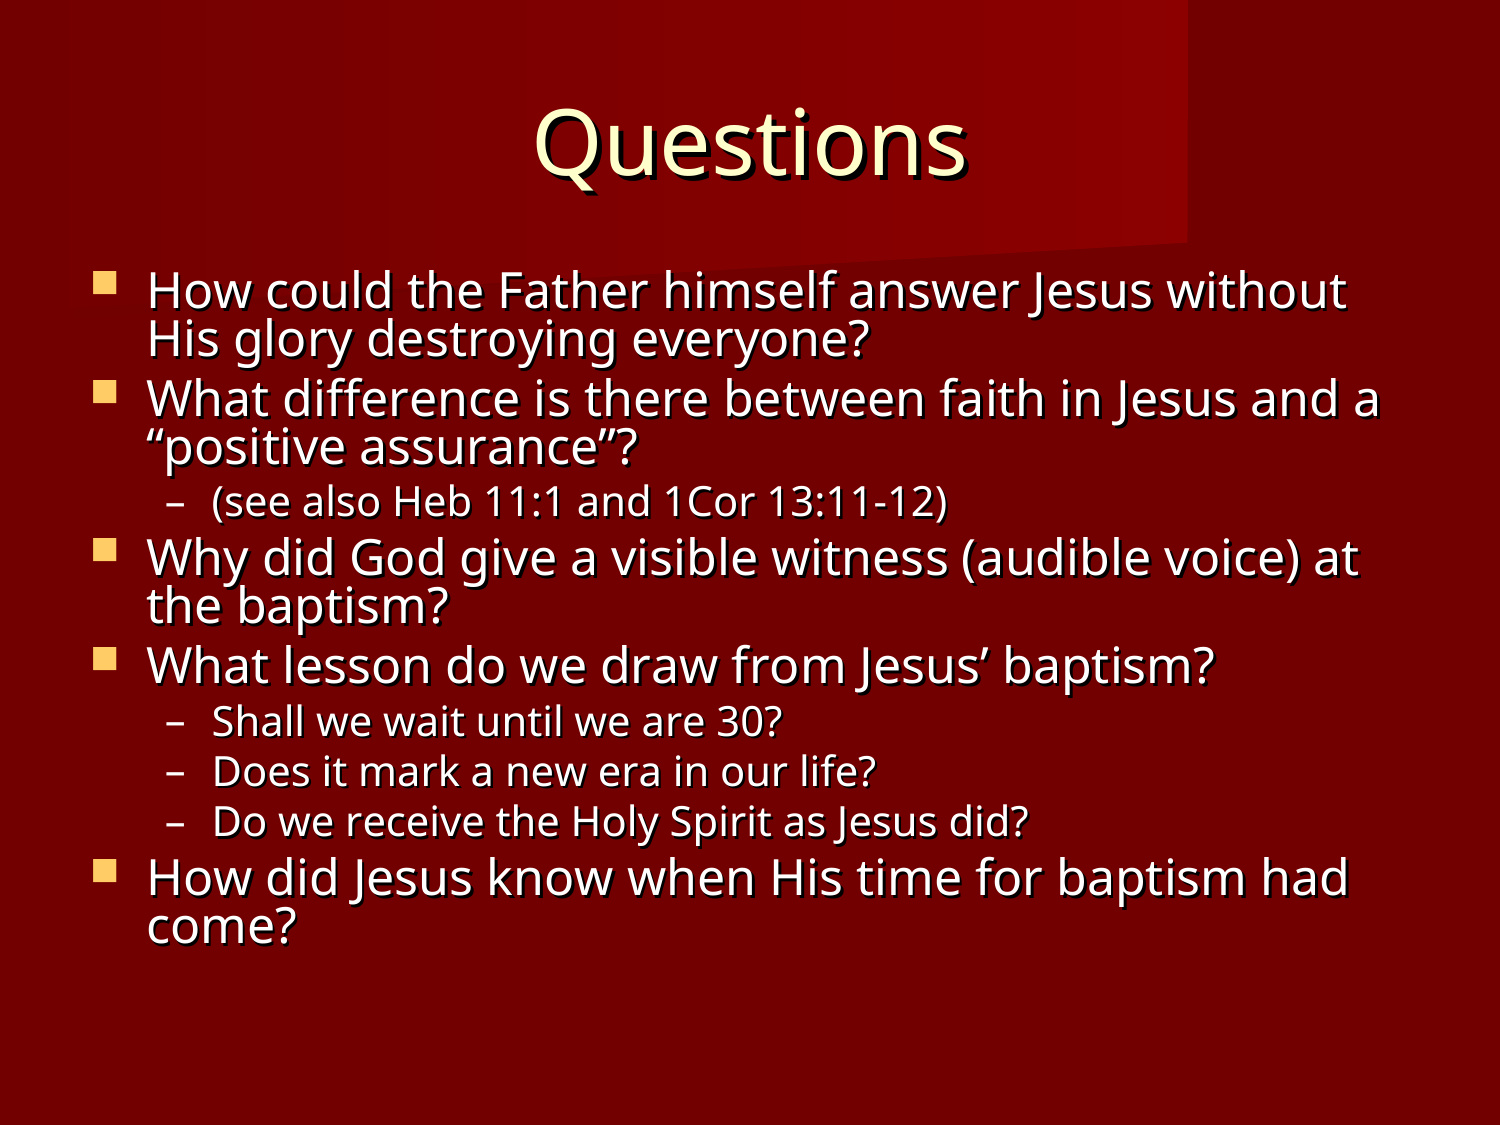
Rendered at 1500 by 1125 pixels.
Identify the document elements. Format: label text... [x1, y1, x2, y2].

title Questions [75, 45, 1426, 233]
list How could the Father himself answer Jesus without His glory destroying everyone? What difference is there between faith in Jesus and a “positive assurance”? (see also Heb 11:1 and 1Cor 13:11-12) Why did God give a visible witness (audible voice) at the baptism? What lesson do we draw from Jesus’ baptism? Shall we wait until we are 30? Does it mark a new era in our life? Do we receive the Holy Spirit as Jesus did? How did Jesus know when His time for baptism had come? [75, 262, 1426, 1001]
